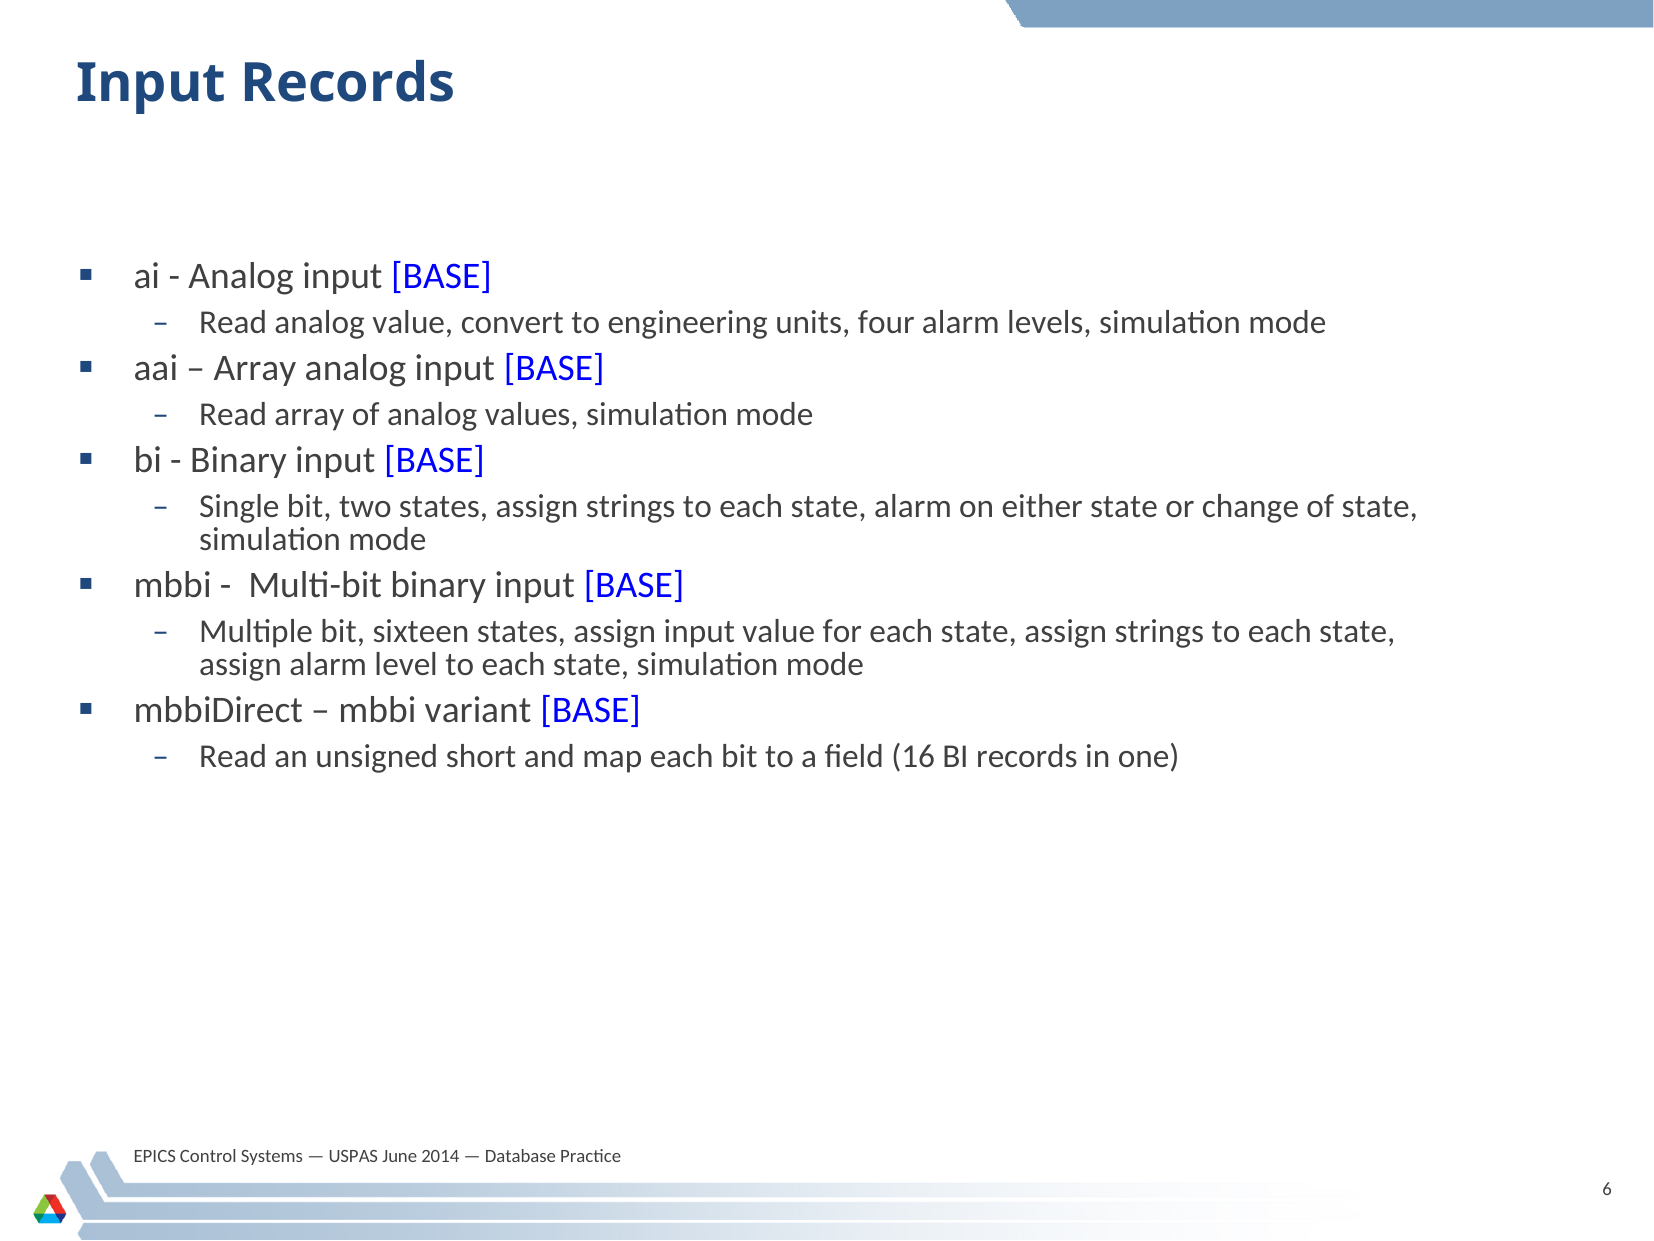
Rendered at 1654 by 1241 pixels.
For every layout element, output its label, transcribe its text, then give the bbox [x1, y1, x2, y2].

title Input Records [61, 51, 1500, 123]
picture [0, 0, 1654, 29]
list ai - Analog input [BASE] Read analog value, convert to engineering units, four alarm levels, simulation mode aai – Array analog input [BASE] Read array of analog values, simulation mode bi - Binary input [BASE] Single bit, two states, assign strings to each state, alarm on either state or change of state, simulation mode mbbi - Multi-bit binary input [BASE] Multiple bit, sixteen states, assign input value for each state, assign strings to each state, assign alarm level to each state, simulation mode mbbiDirect – mbbi variant [BASE] Read an unsigned short and map each bit to a field (16 BI records in one) [62, 253, 1498, 948]
picture [0, 1143, 1654, 1240]
